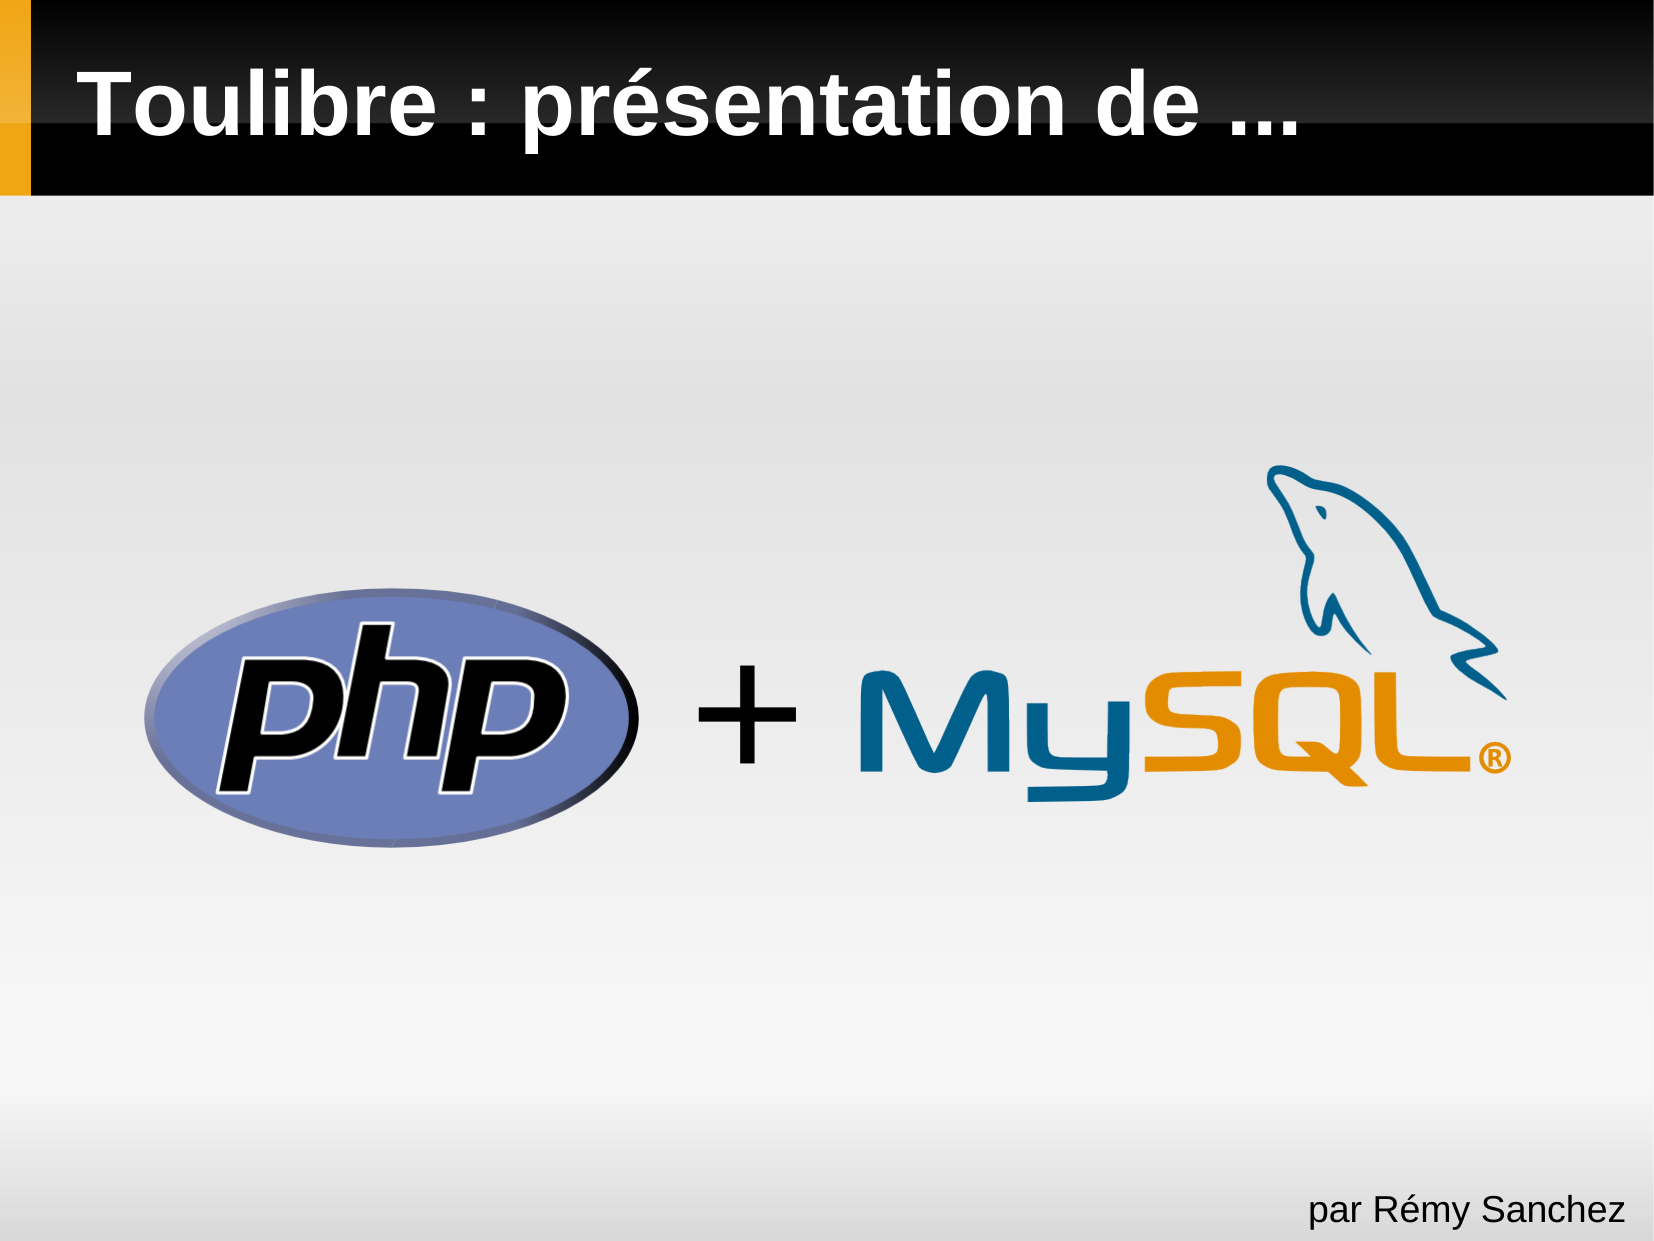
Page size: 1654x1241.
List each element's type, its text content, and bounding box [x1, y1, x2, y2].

picture [0, 0, 1654, 1241]
text_box par Rémy Sanchez [1293, 1181, 1654, 1238]
text_box + [674, 593, 819, 832]
title Toulibre : présentation de ... [76, 0, 1565, 208]
